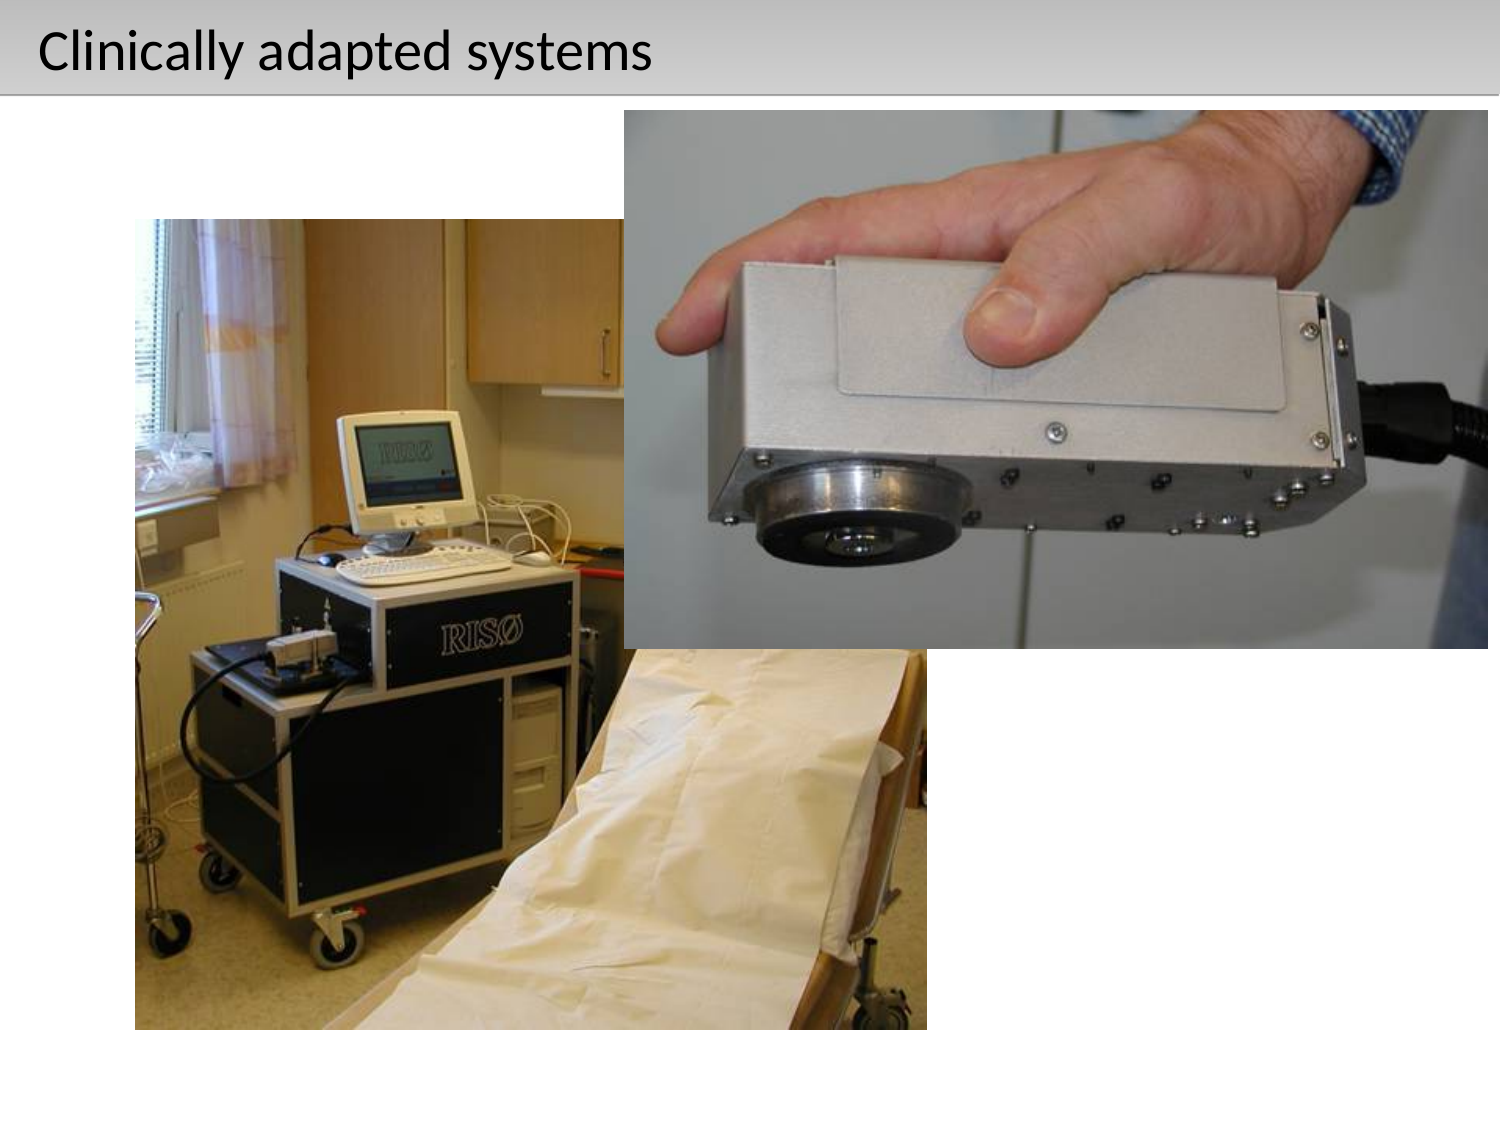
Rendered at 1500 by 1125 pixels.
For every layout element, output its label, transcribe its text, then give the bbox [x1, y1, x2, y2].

picture [135, 110, 1488, 1030]
text_box [112, 54, 1201, 167]
title Clinically adapted systems [23, 0, 1477, 94]
